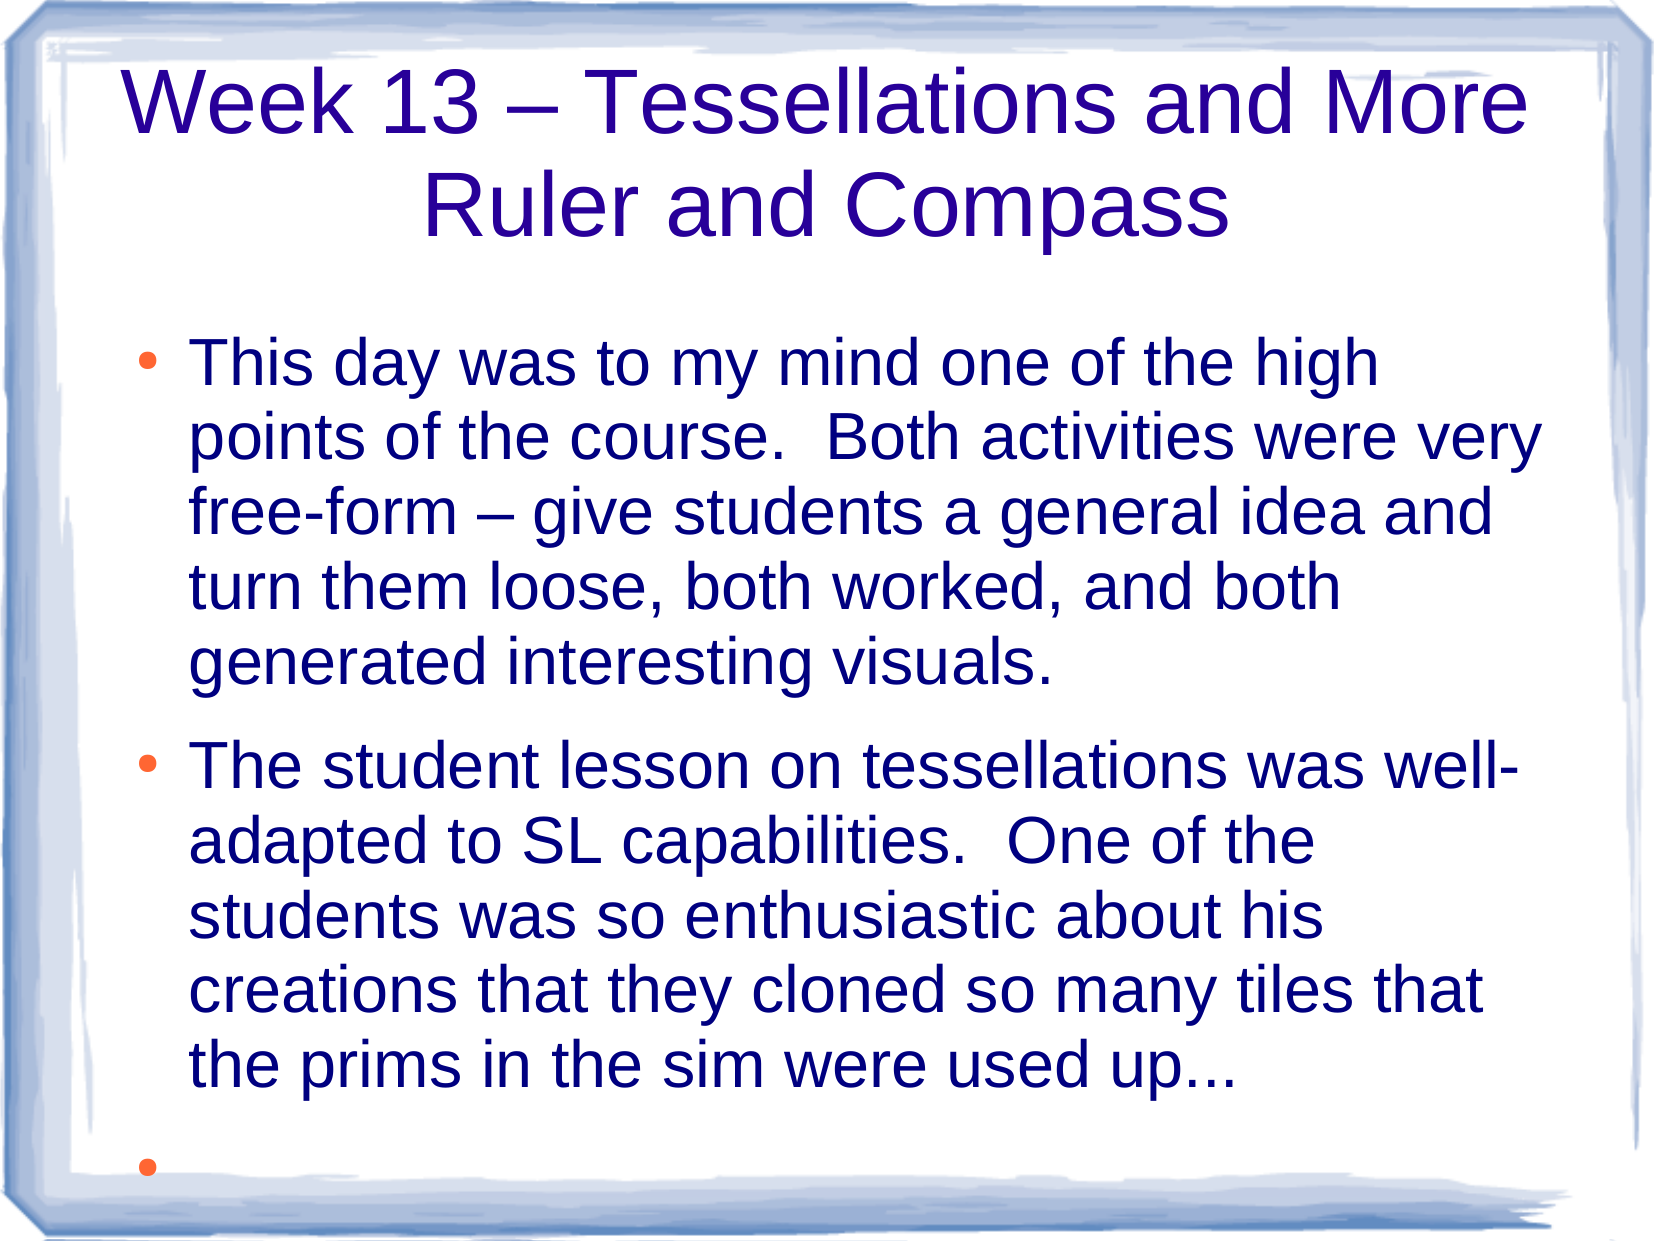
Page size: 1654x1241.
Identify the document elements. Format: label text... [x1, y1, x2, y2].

picture [0, 0, 1654, 1241]
title Week 13 – Tessellations and More Ruler and Compass [82, 50, 1571, 256]
list This day was to my mind one of the high points of the course. Both activities were very free-form – give students a general idea and turn them loose, both worked, and both generated interesting visuals. The student lesson on tessellations was well-adapted to SL capabilities. One of the students was so enthusiastic about his creations that they cloned so many tiles that the prims in the sim were used up... [118, 324, 1571, 1207]
